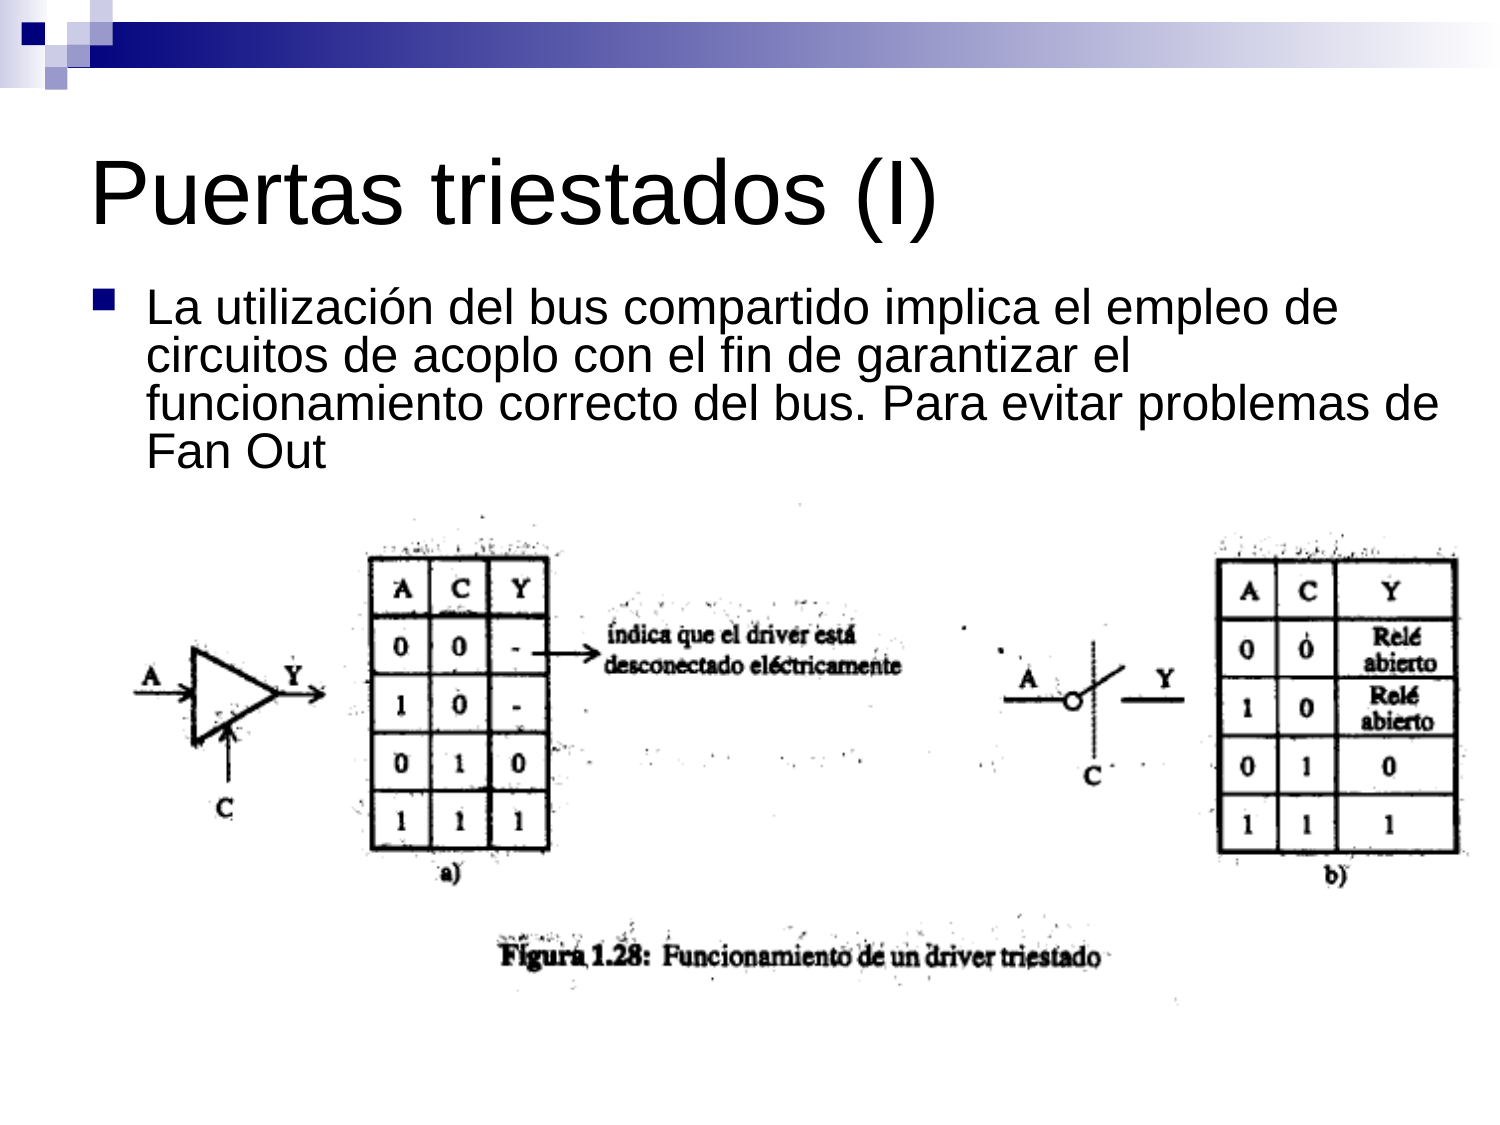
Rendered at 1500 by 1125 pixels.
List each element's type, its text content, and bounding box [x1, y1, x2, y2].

picture [76, 503, 1500, 1010]
title Puertas triestados (I) [75, 75, 1426, 278]
list La utilización del bus compartido implica el empleo de circuitos de acoplo con el fin de garantizar el funcionamiento correcto del bus. Para evitar problemas de Fan Out [74, 278, 1459, 504]
